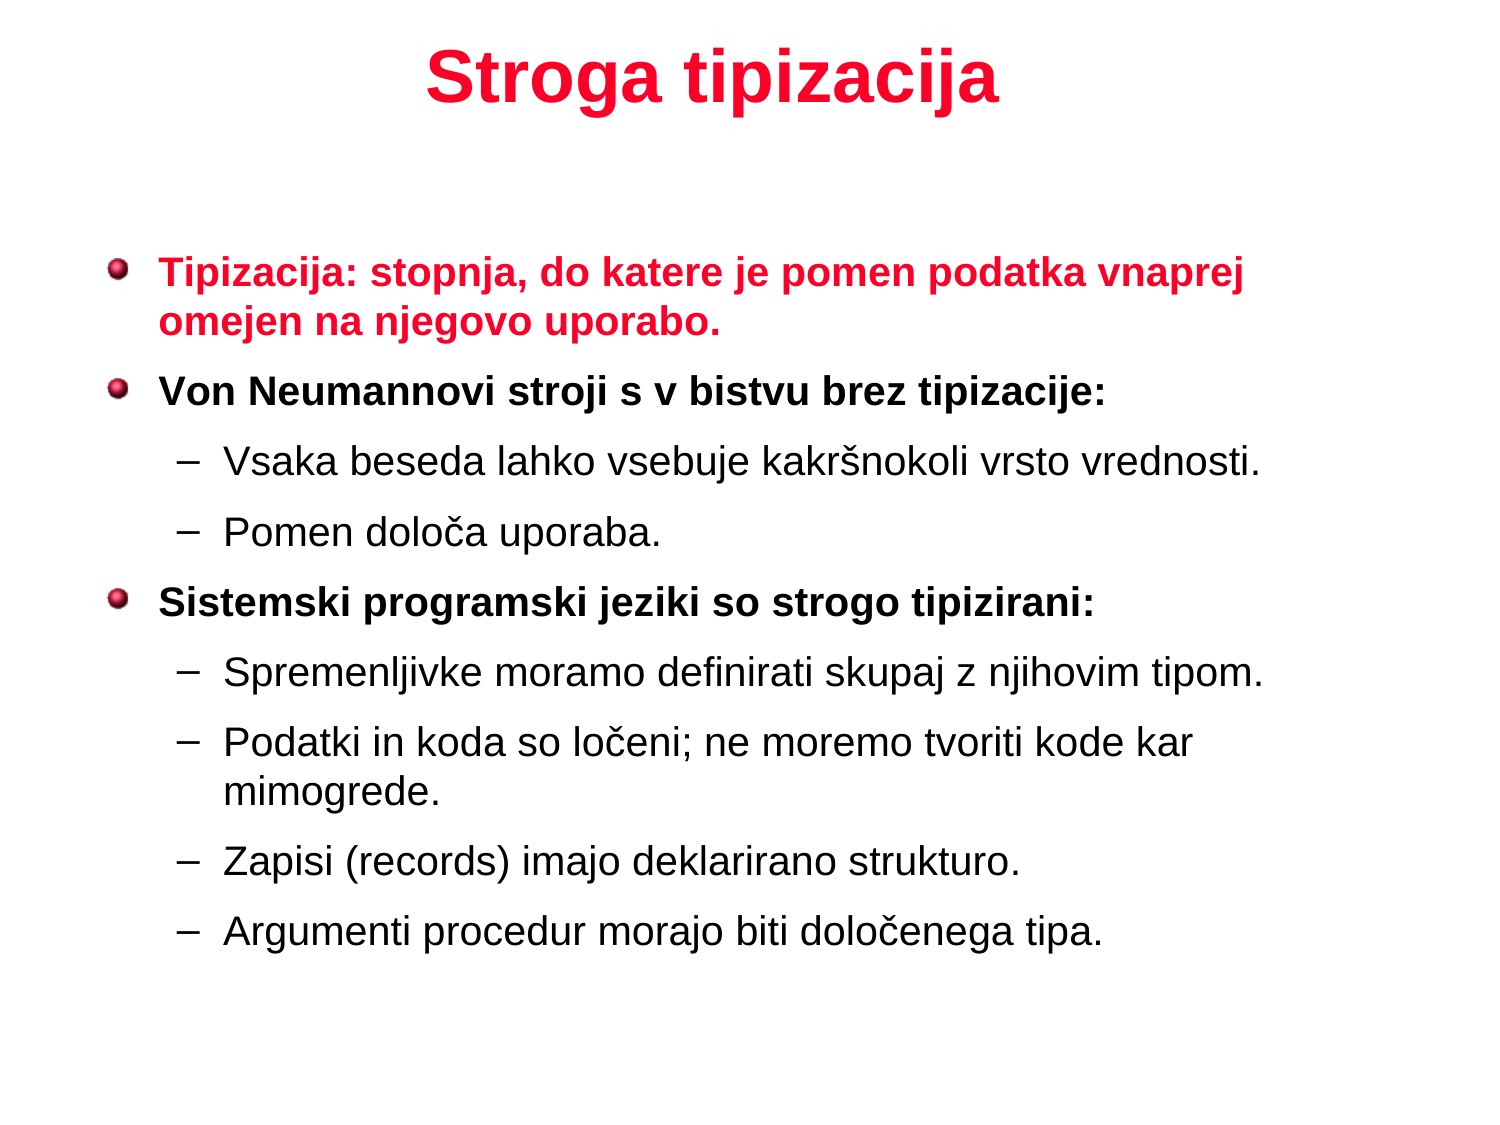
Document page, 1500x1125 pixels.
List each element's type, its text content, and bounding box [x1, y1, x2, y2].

list Tipizacija: stopnja, do katere je pomen podatka vnaprej omejen na njegovo uporabo. Von Neumannovi stroji s v bistvu brez tipizacije: Vsaka beseda lahko vsebuje kakršnokoli vrsto vrednosti. Pomen določa uporaba. Sistemski programski jeziki so strogo tipizirani: Spremenljivke moramo definirati skupaj z njihovim tipom. Podatki in koda so ločeni; ne moremo tvoriti kode kar mimogrede. Zapisi (records) imajo deklarirano strukturo. Argumenti procedur morajo biti določenega tipa. [87, 237, 1351, 970]
title Stroga tipizacija [87, 6, 1338, 125]
